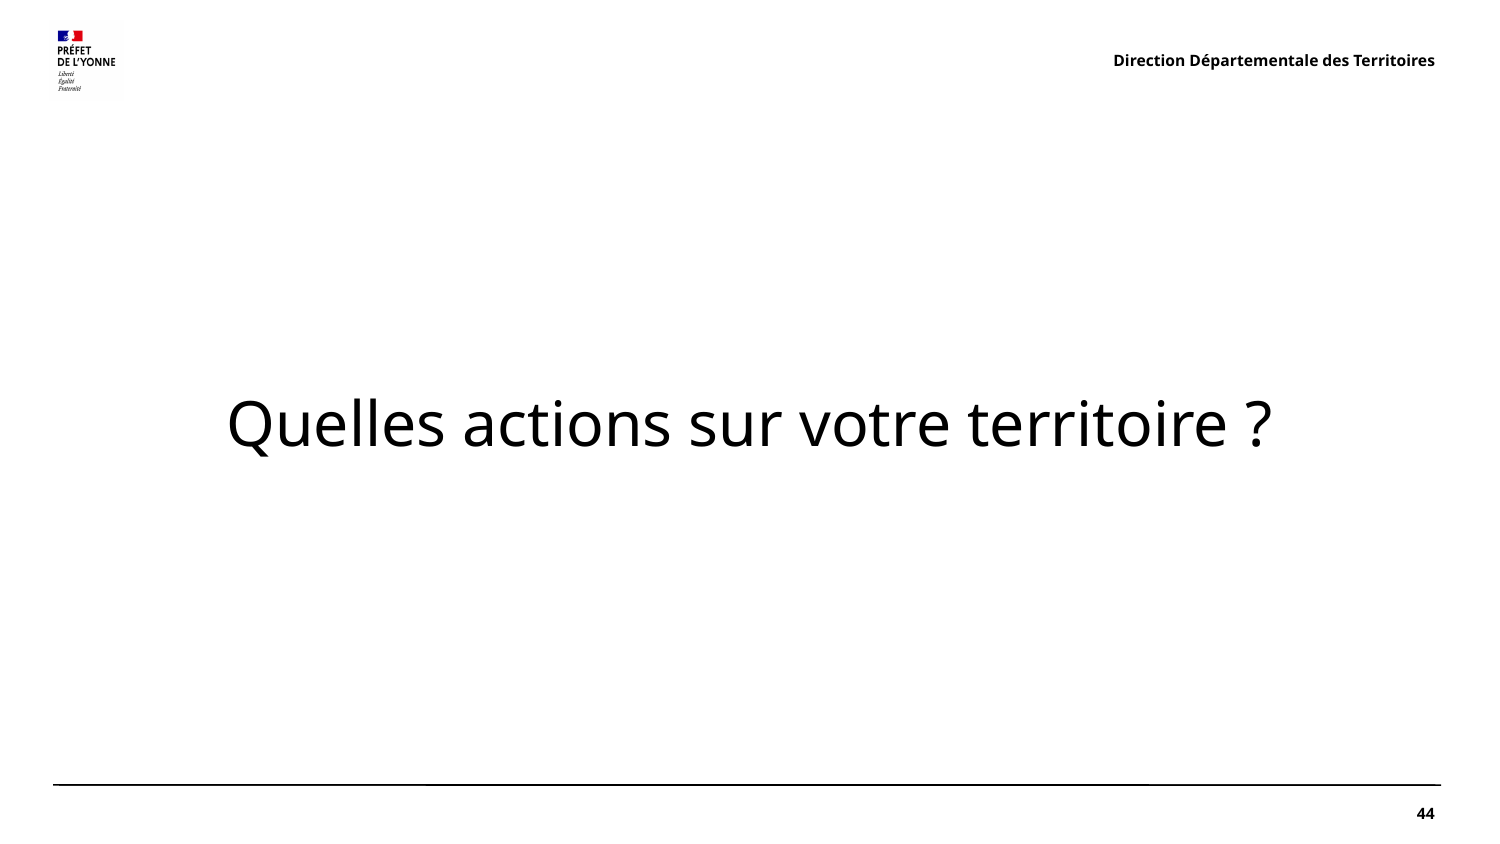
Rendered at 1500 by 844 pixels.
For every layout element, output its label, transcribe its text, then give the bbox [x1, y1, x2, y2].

title Quelles actions sur votre territoire ? [75, 351, 1426, 493]
picture [49, 20, 124, 101]
